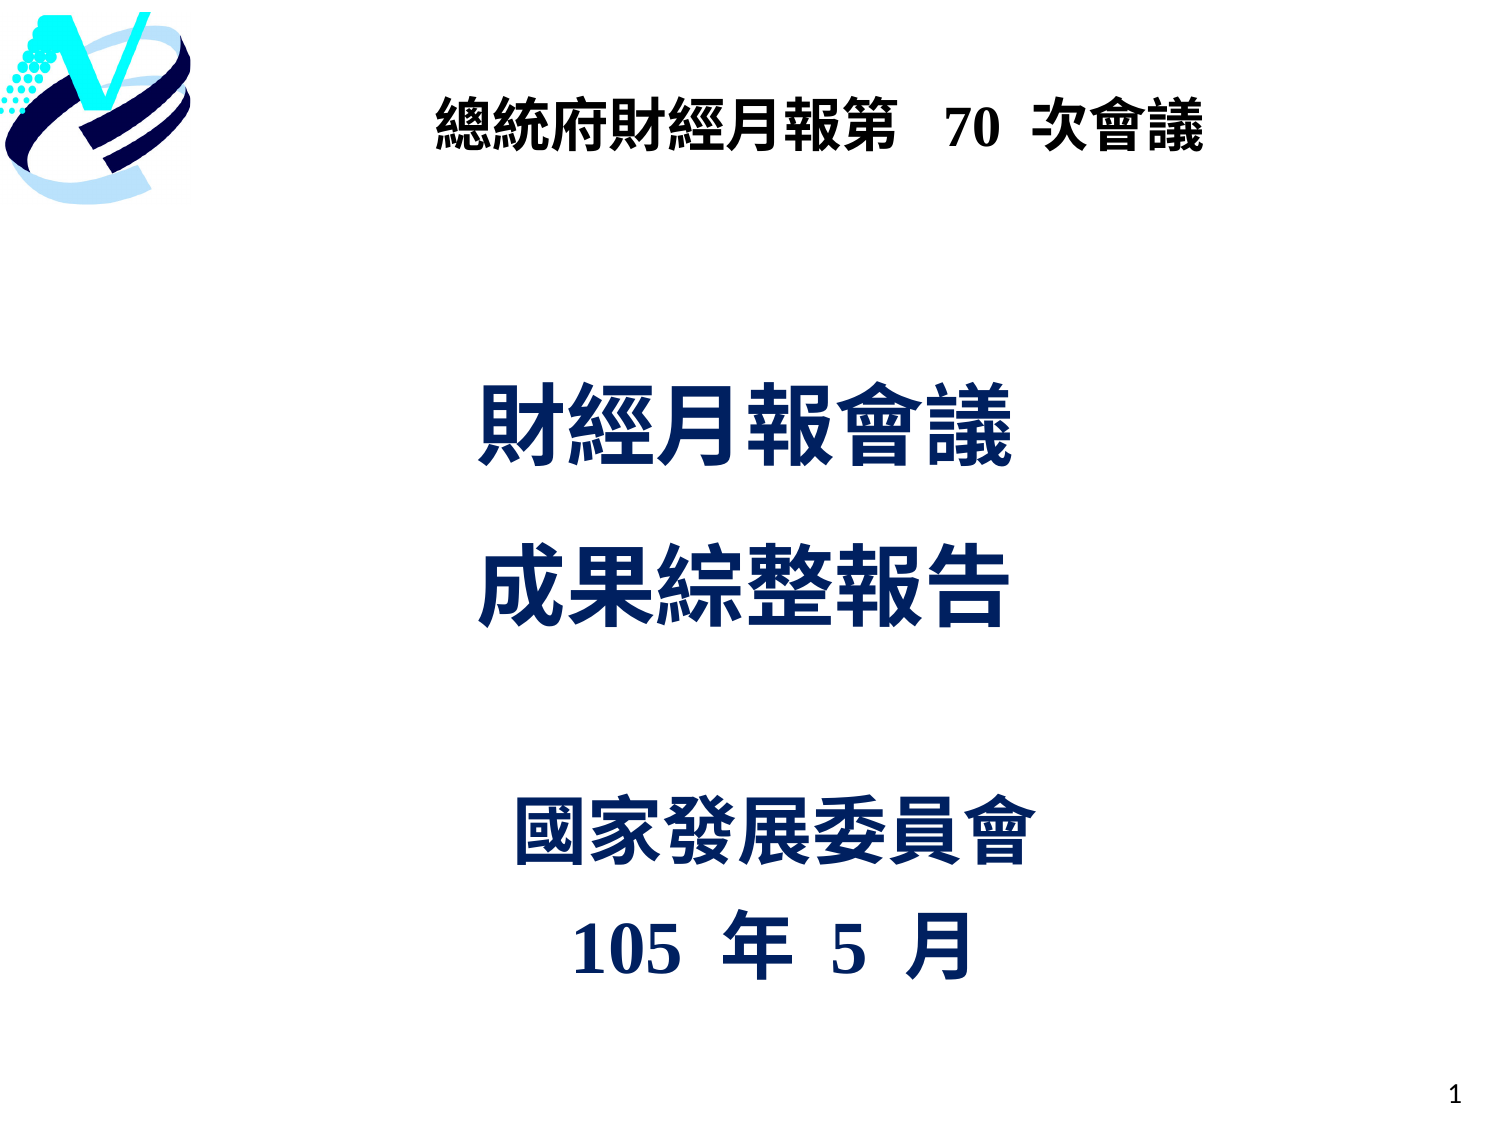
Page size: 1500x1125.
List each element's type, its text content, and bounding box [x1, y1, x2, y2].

text_box 財經月報會議 成果綜整報告 [0, 307, 1496, 600]
text_box 國家發展委員會 105 年 5 月 [0, 738, 1491, 1035]
text_box 總統府財經月報第 70 次會議 [264, 66, 1376, 167]
